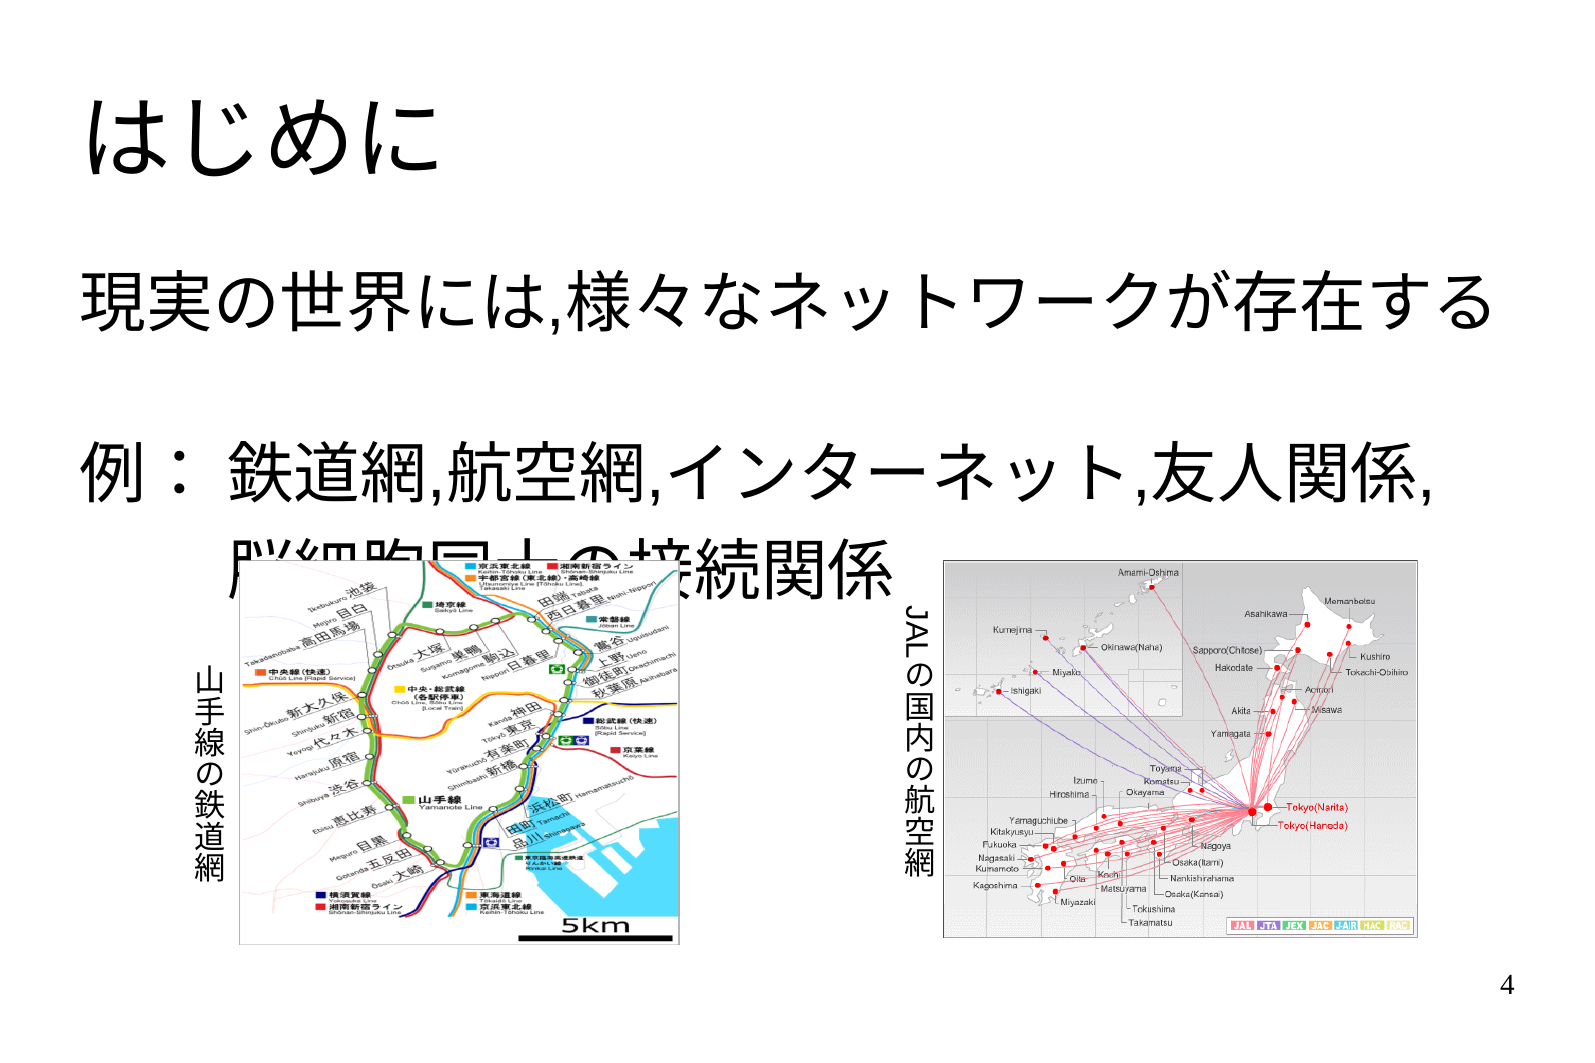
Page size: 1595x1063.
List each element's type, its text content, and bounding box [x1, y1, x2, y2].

text_box 山手線の鉄道網 [179, 649, 241, 945]
subtitle 現実の世界には,様々なネットワークが存在する 例： 鉄道網,航空網,インターネット,友人関係, 脳細胞同士の接続関係 [79, 248, 1515, 936]
title はじめに [79, 49, 1515, 213]
text_box JALの国内の航空網 [885, 590, 951, 916]
picture [943, 560, 1418, 938]
picture [239, 560, 680, 945]
